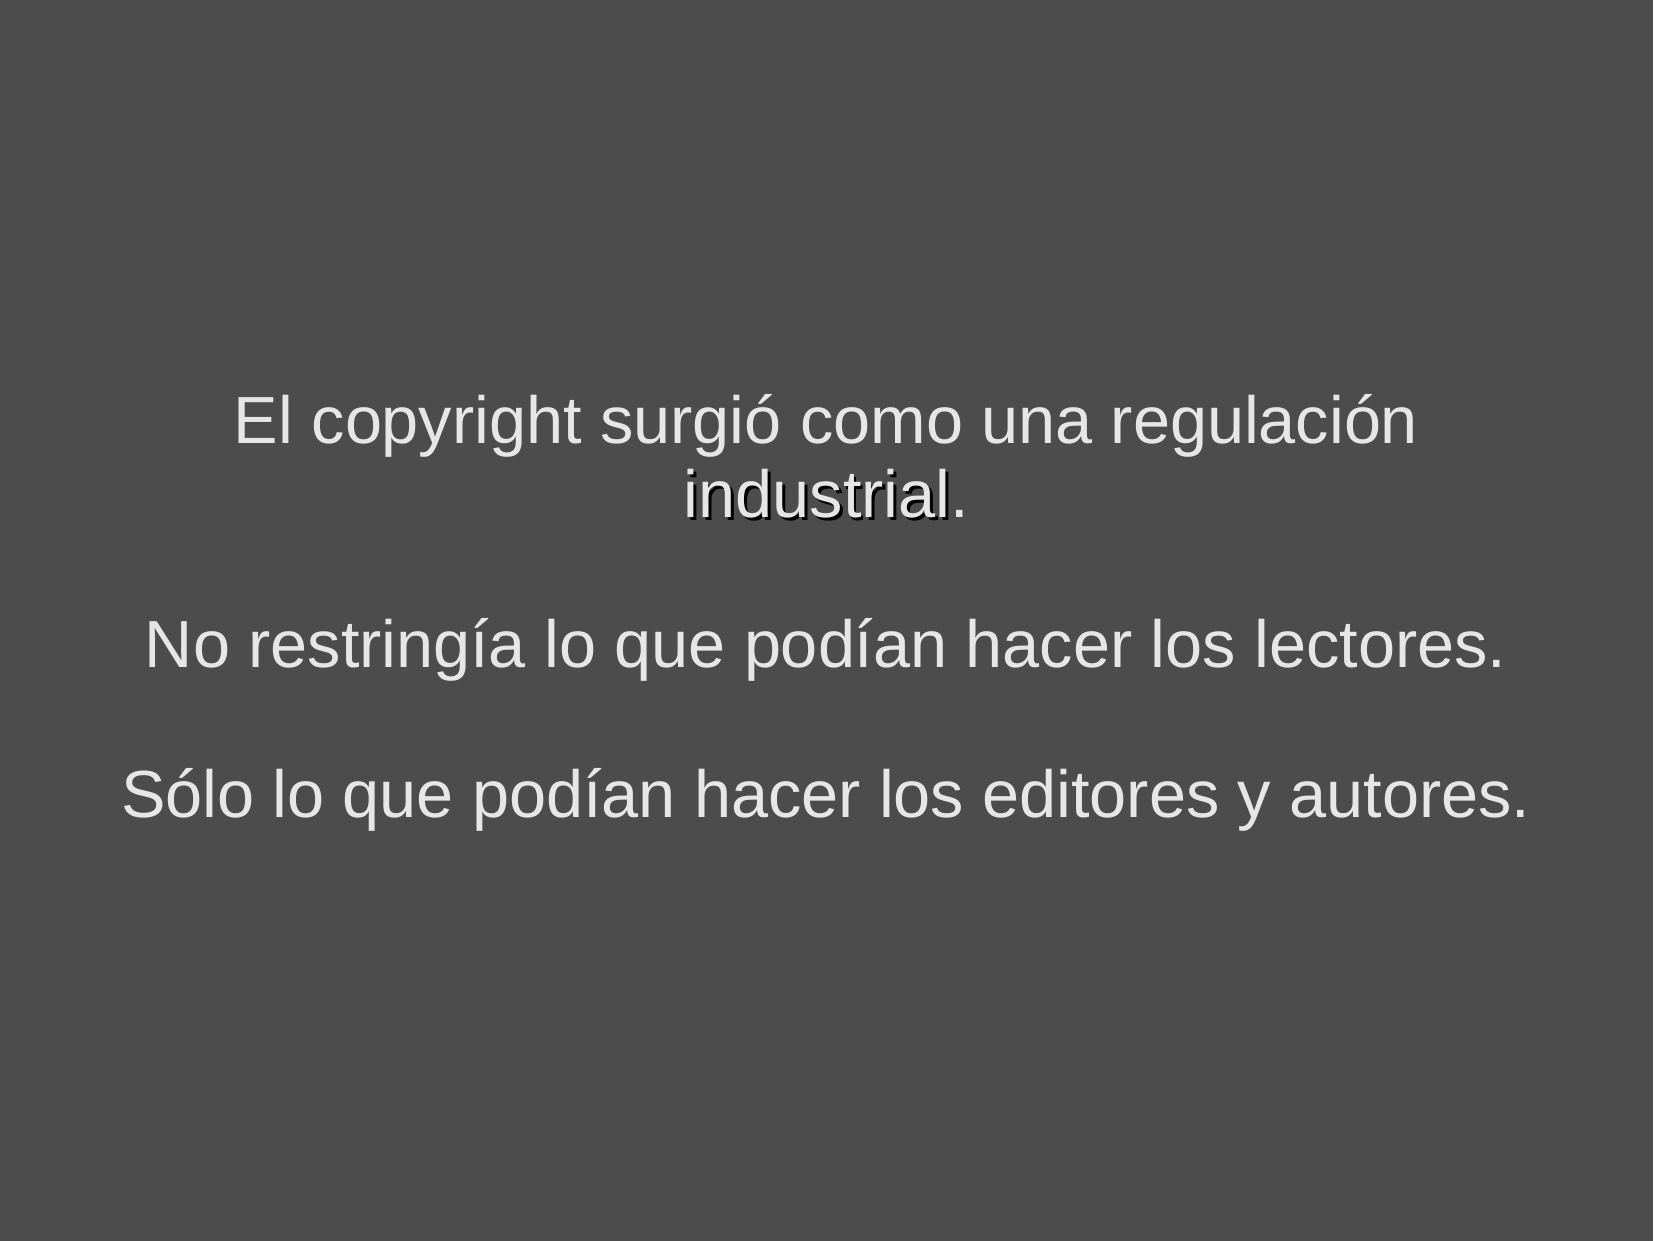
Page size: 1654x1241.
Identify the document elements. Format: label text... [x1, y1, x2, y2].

subtitle El copyright surgió como una regulación industrial. No restringía lo que podían hacer los lectores. Sólo lo que podían hacer los editores y autores. [82, 112, 1571, 1102]
